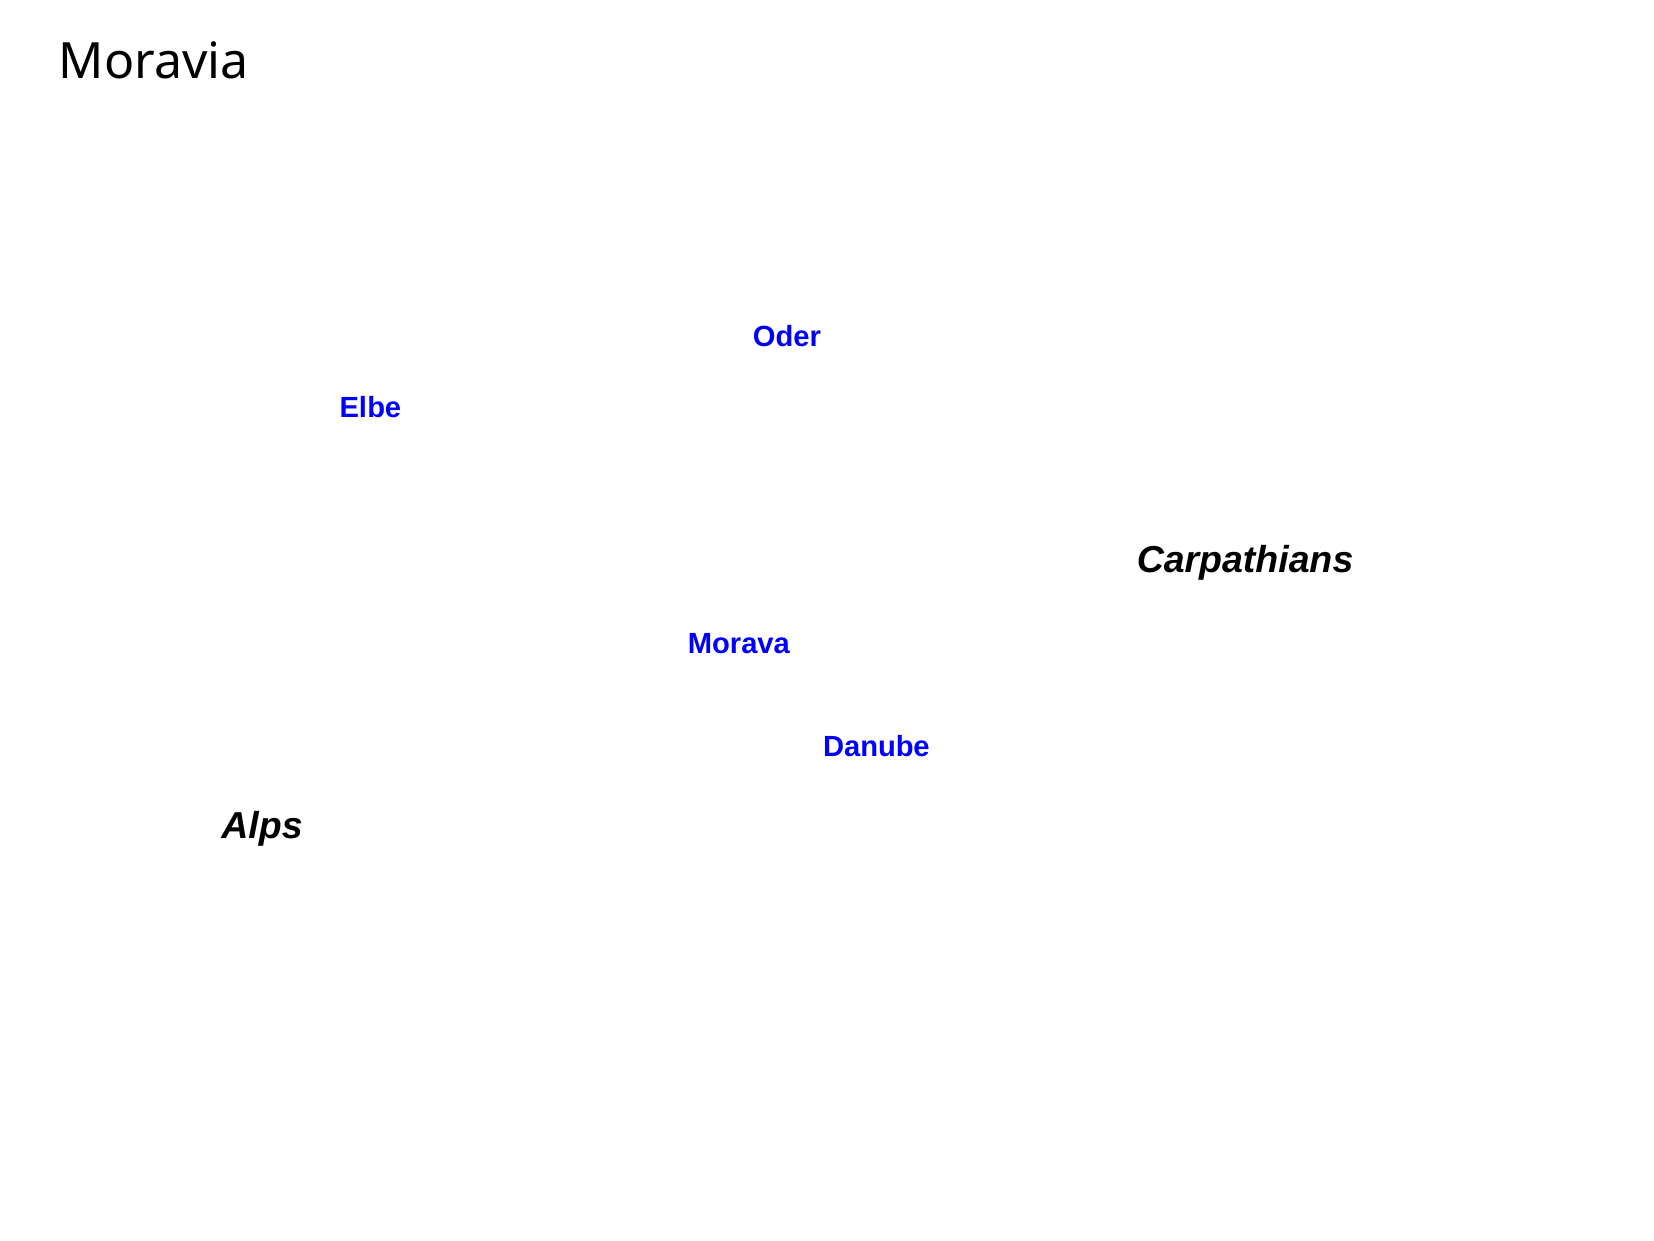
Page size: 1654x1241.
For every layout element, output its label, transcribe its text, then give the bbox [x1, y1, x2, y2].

picture [17, 166, 1635, 1166]
title Moravia [59, 23, 1548, 95]
